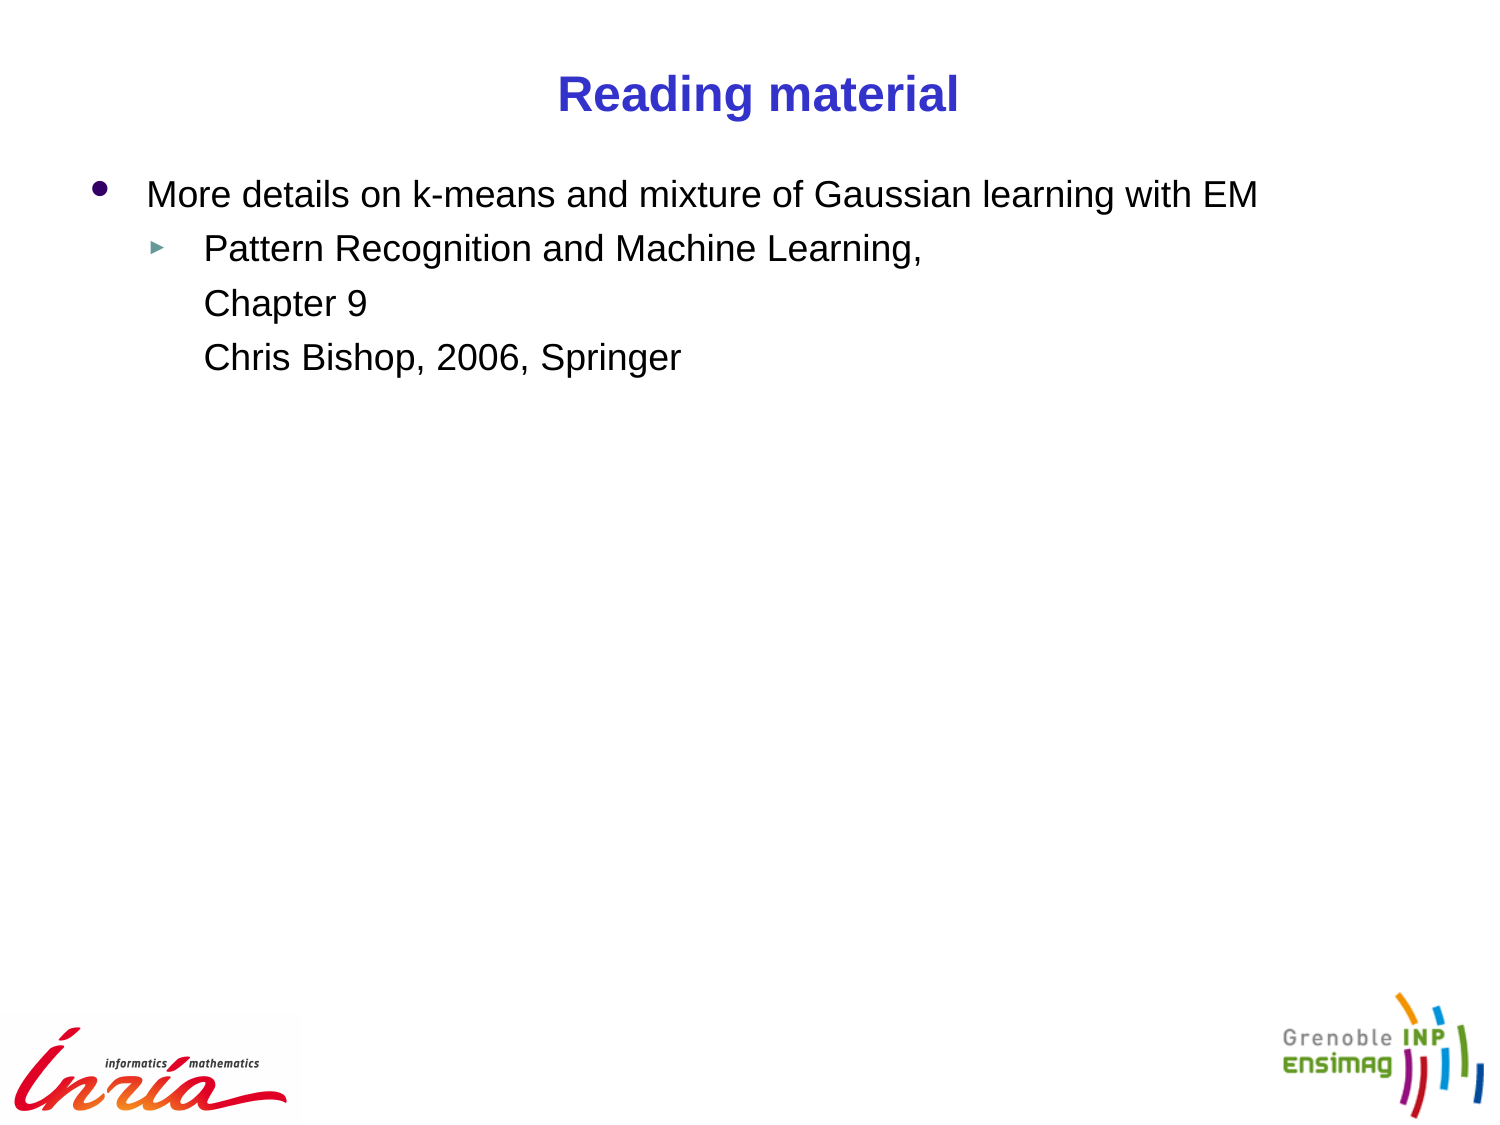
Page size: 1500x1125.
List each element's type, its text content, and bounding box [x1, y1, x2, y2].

picture [1266, 986, 1489, 1125]
picture [0, 1012, 301, 1125]
title Reading material [75, 45, 1426, 138]
list More details on k-means and mixture of Gaussian learning with EM Pattern Recognition and Machine Learning, Chapter 9 Chris Bishop, 2006, Springer [75, 162, 1426, 1101]
